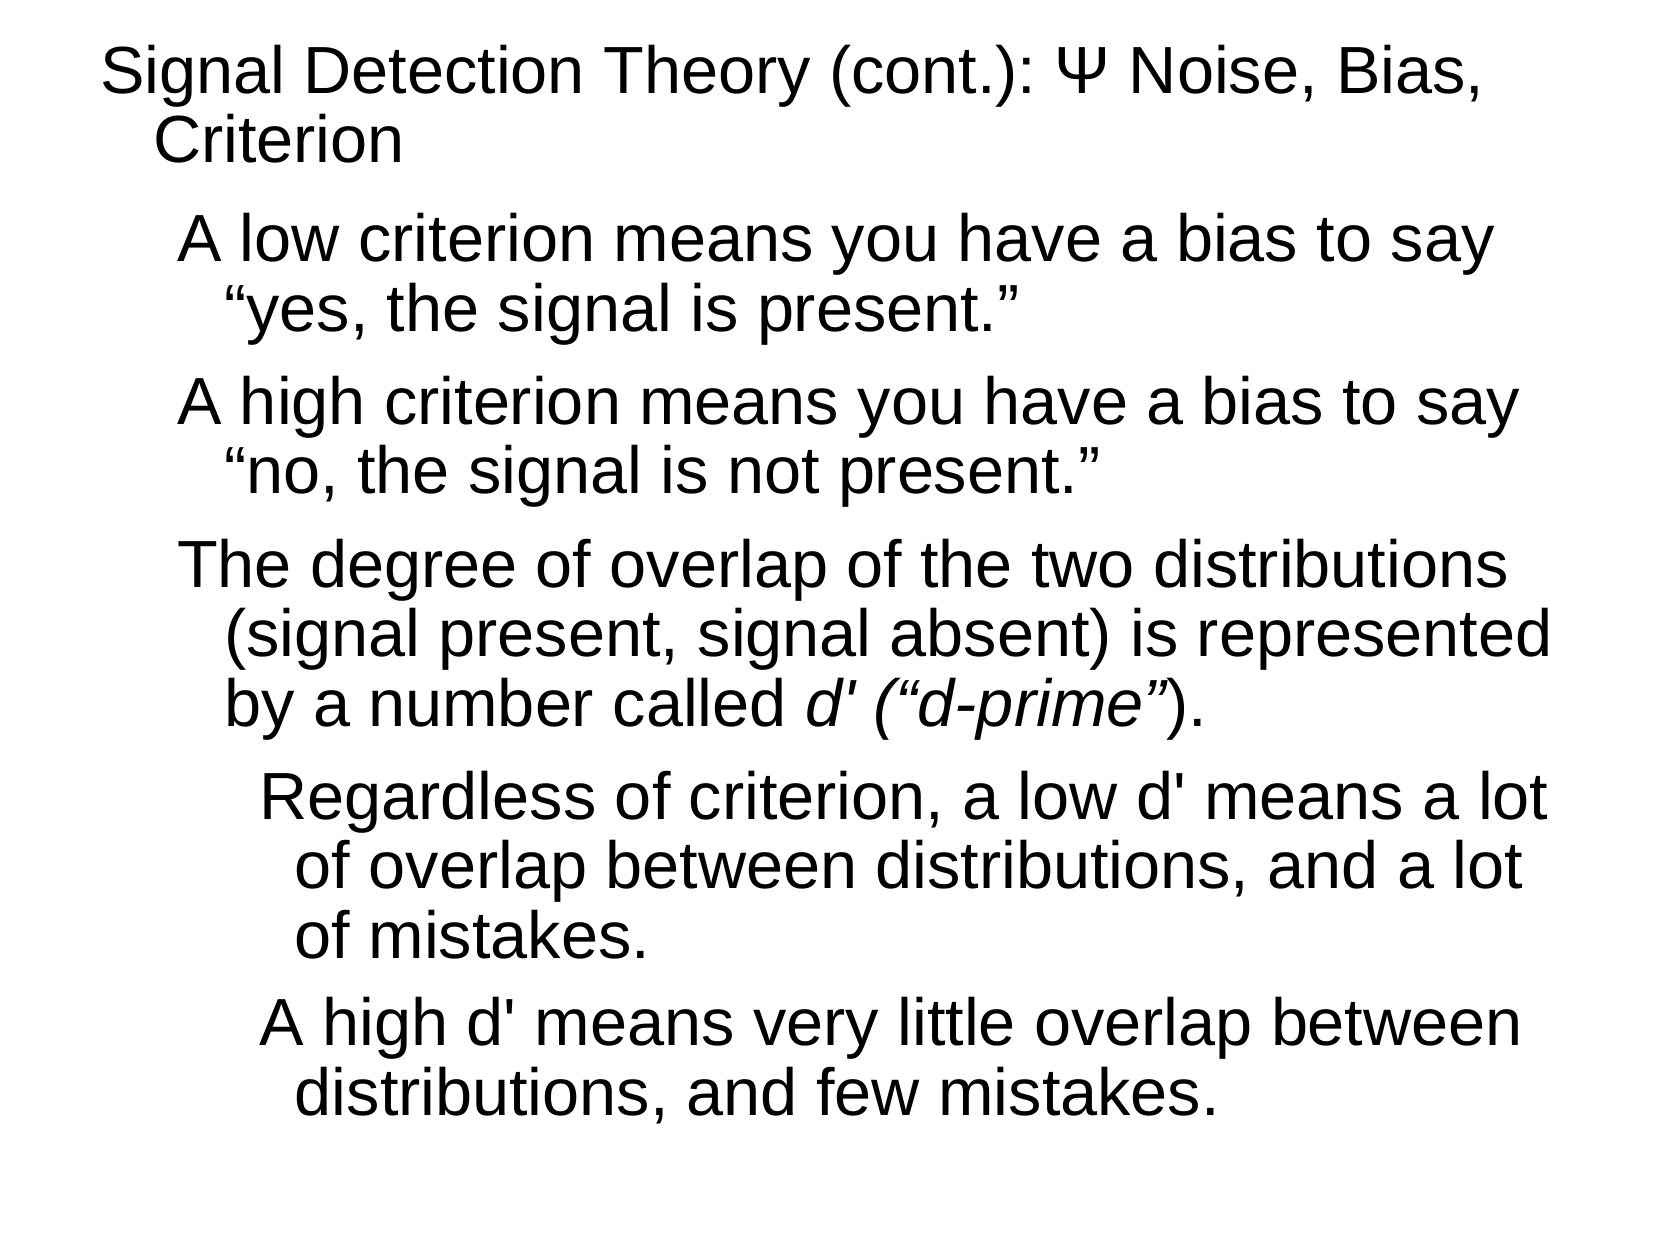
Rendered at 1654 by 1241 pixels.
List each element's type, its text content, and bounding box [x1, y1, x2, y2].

list Signal Detection Theory (cont.): Ψ Noise, Bias, Criterion A low criterion means you have a bias to say “yes, the signal is present.” A high criterion means you have a bias to say “no, the signal is not present.” The degree of overlap of the two distributions (signal present, signal absent) is represented by a number called d' (“d-prime”). Regardless of criterion, a low d' means a lot of overlap between distributions, and a lot of mistakes. A high d' means very little overlap between distributions, and few mistakes. [82, 37, 1571, 1135]
